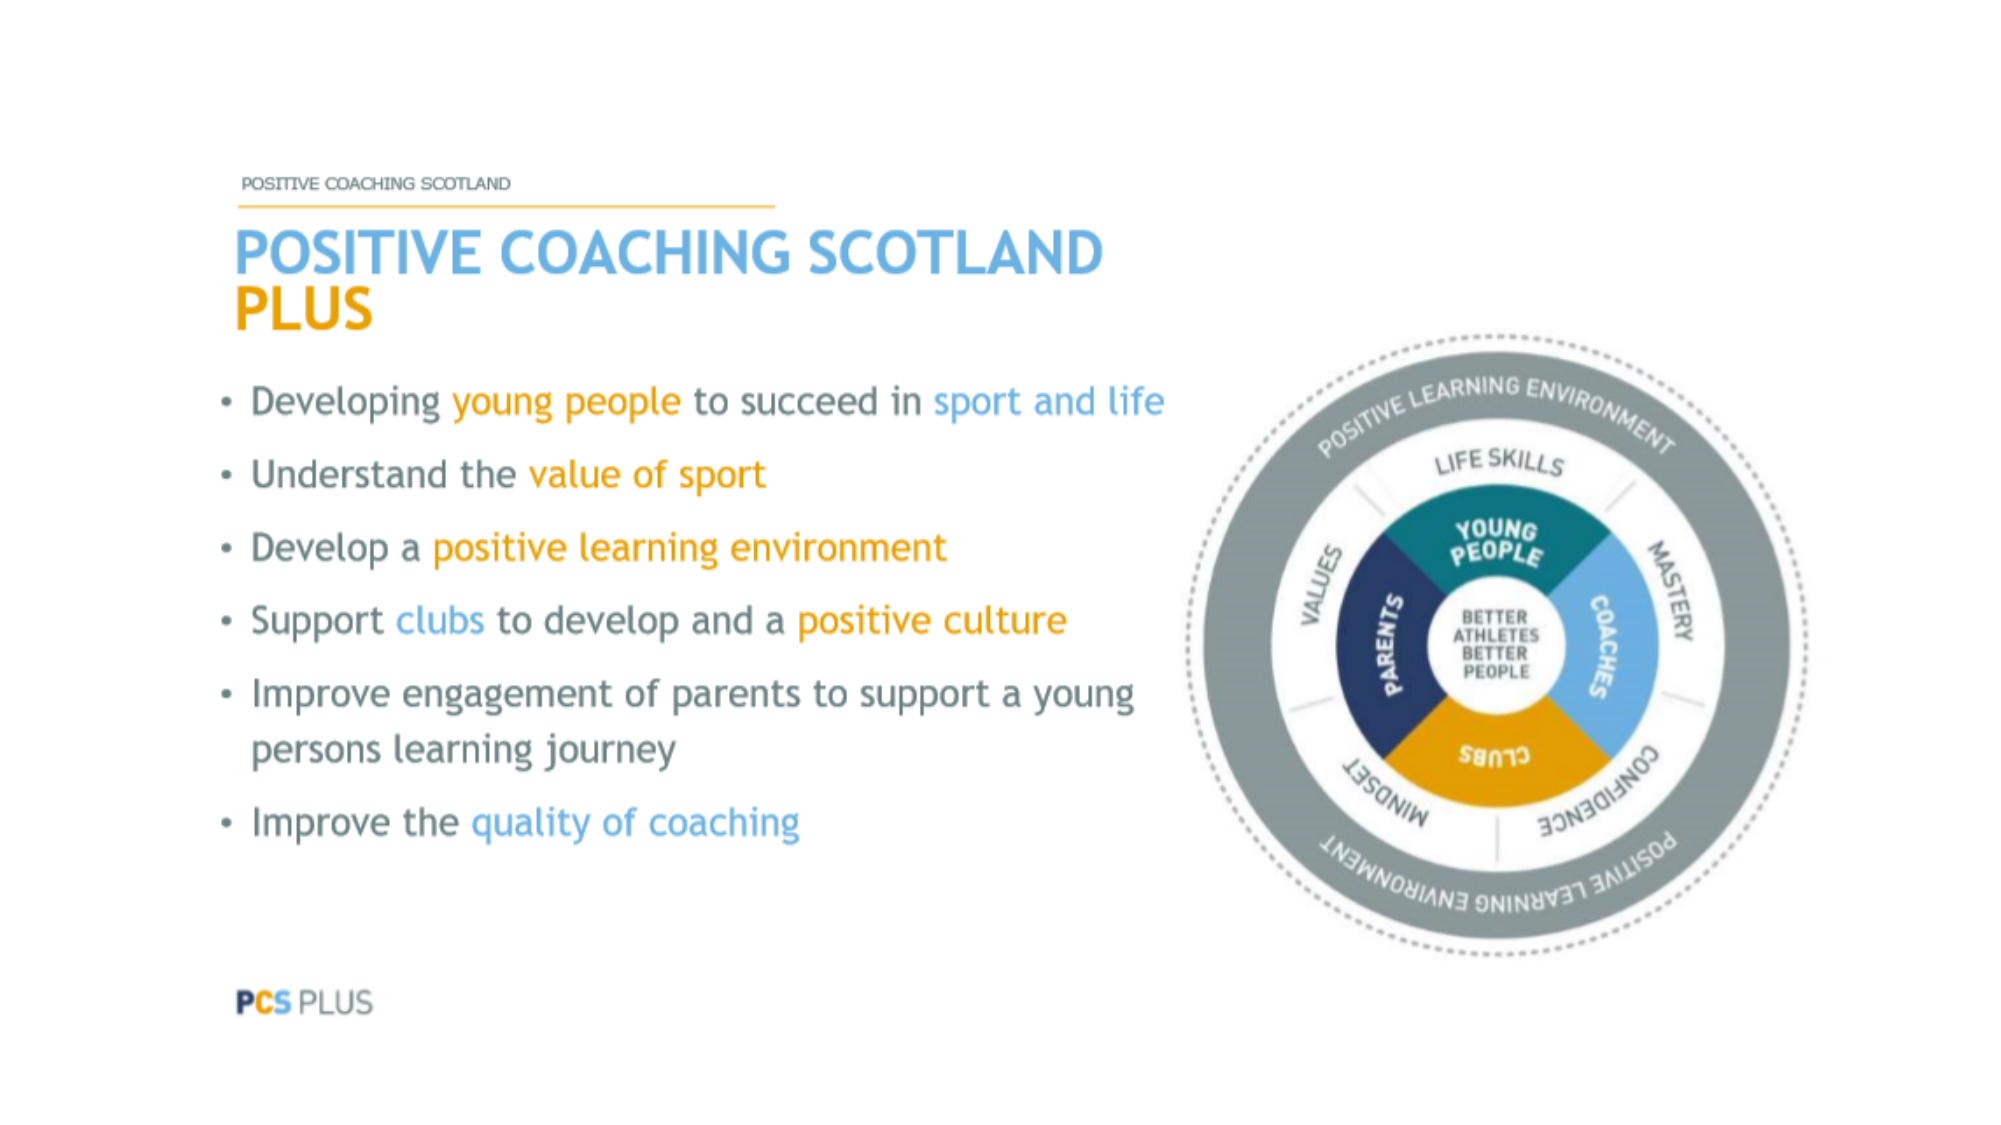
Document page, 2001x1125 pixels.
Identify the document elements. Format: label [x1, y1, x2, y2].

picture [199, 152, 1837, 1042]
